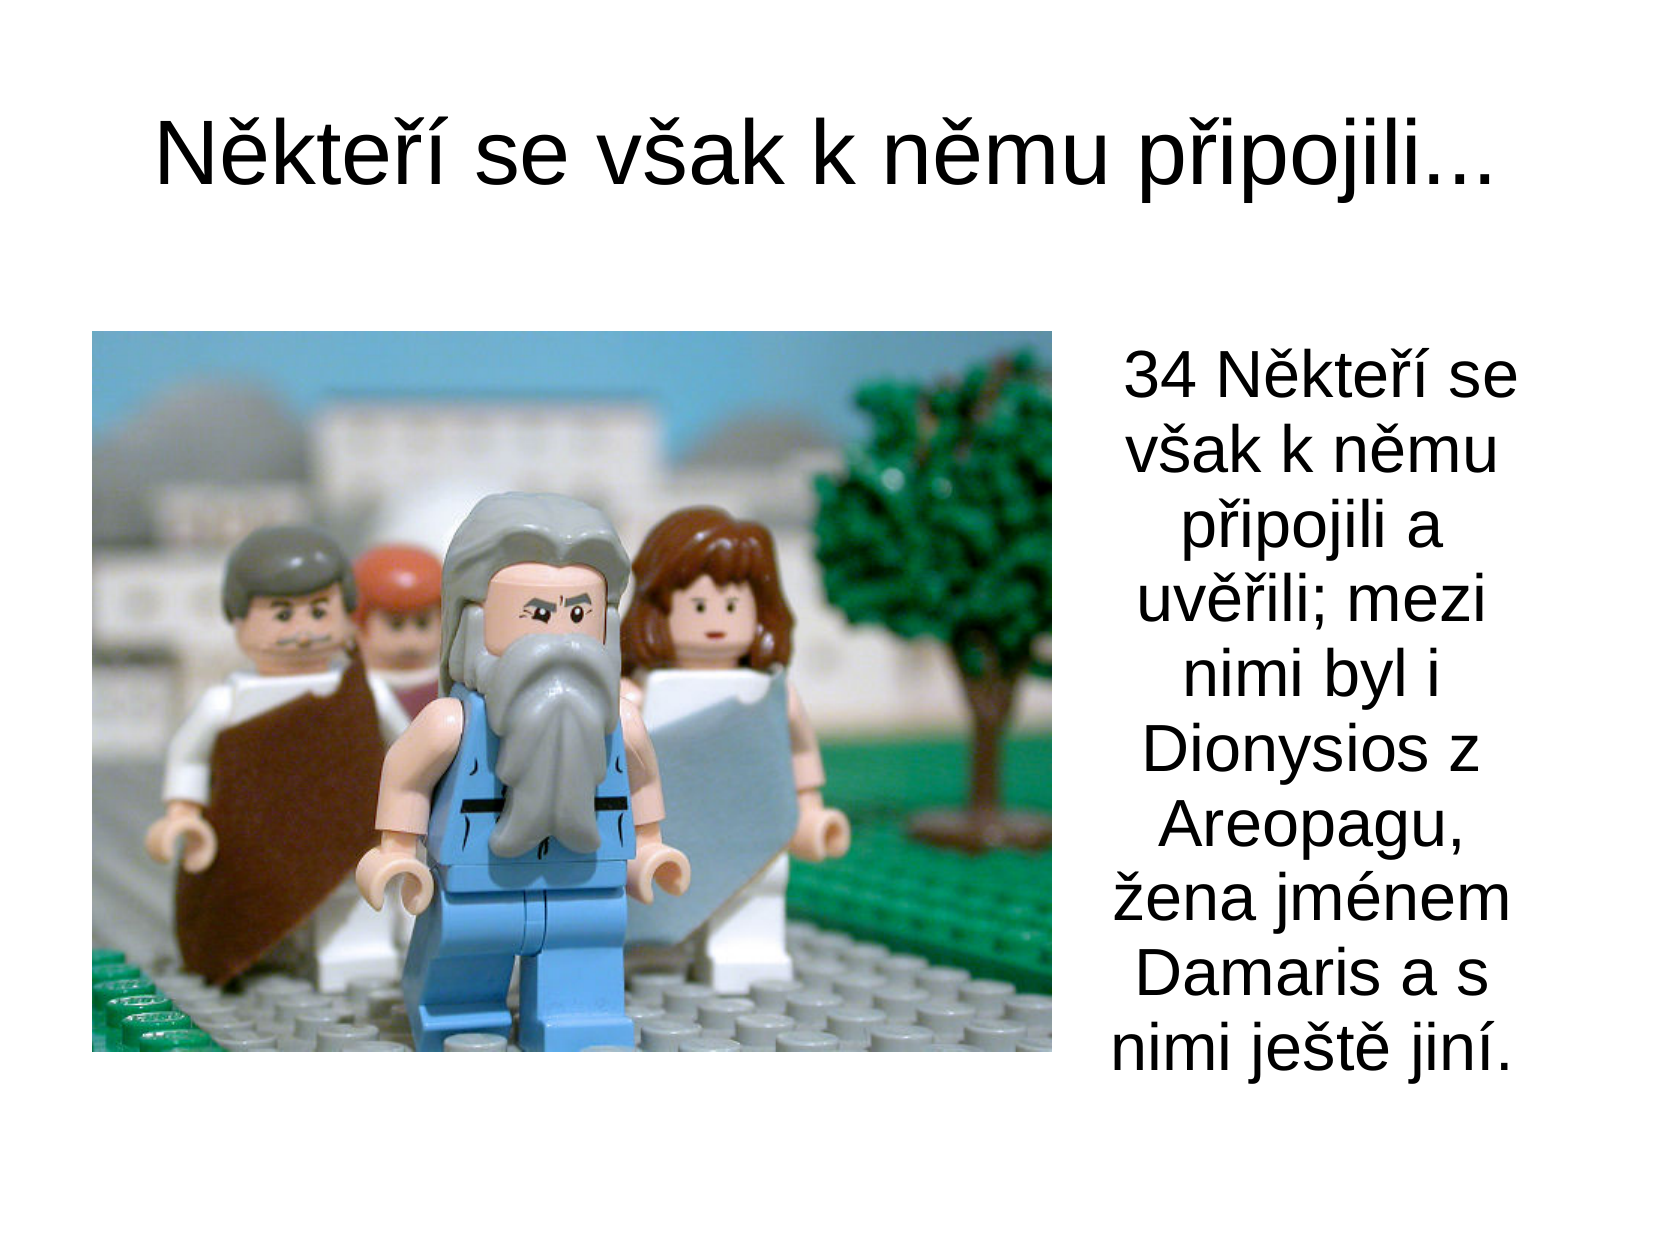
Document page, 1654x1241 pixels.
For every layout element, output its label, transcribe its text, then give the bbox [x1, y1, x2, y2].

picture [92, 331, 1052, 1052]
title Někteří se však k němu připojili... [82, 49, 1571, 257]
subtitle 34 Někteří se však k němu připojili a uvěřili; mezi nimi byl i Dionysios z Areopagu, žena jménem Damaris a s nimi ještě jiní. [1086, 275, 1538, 1146]
